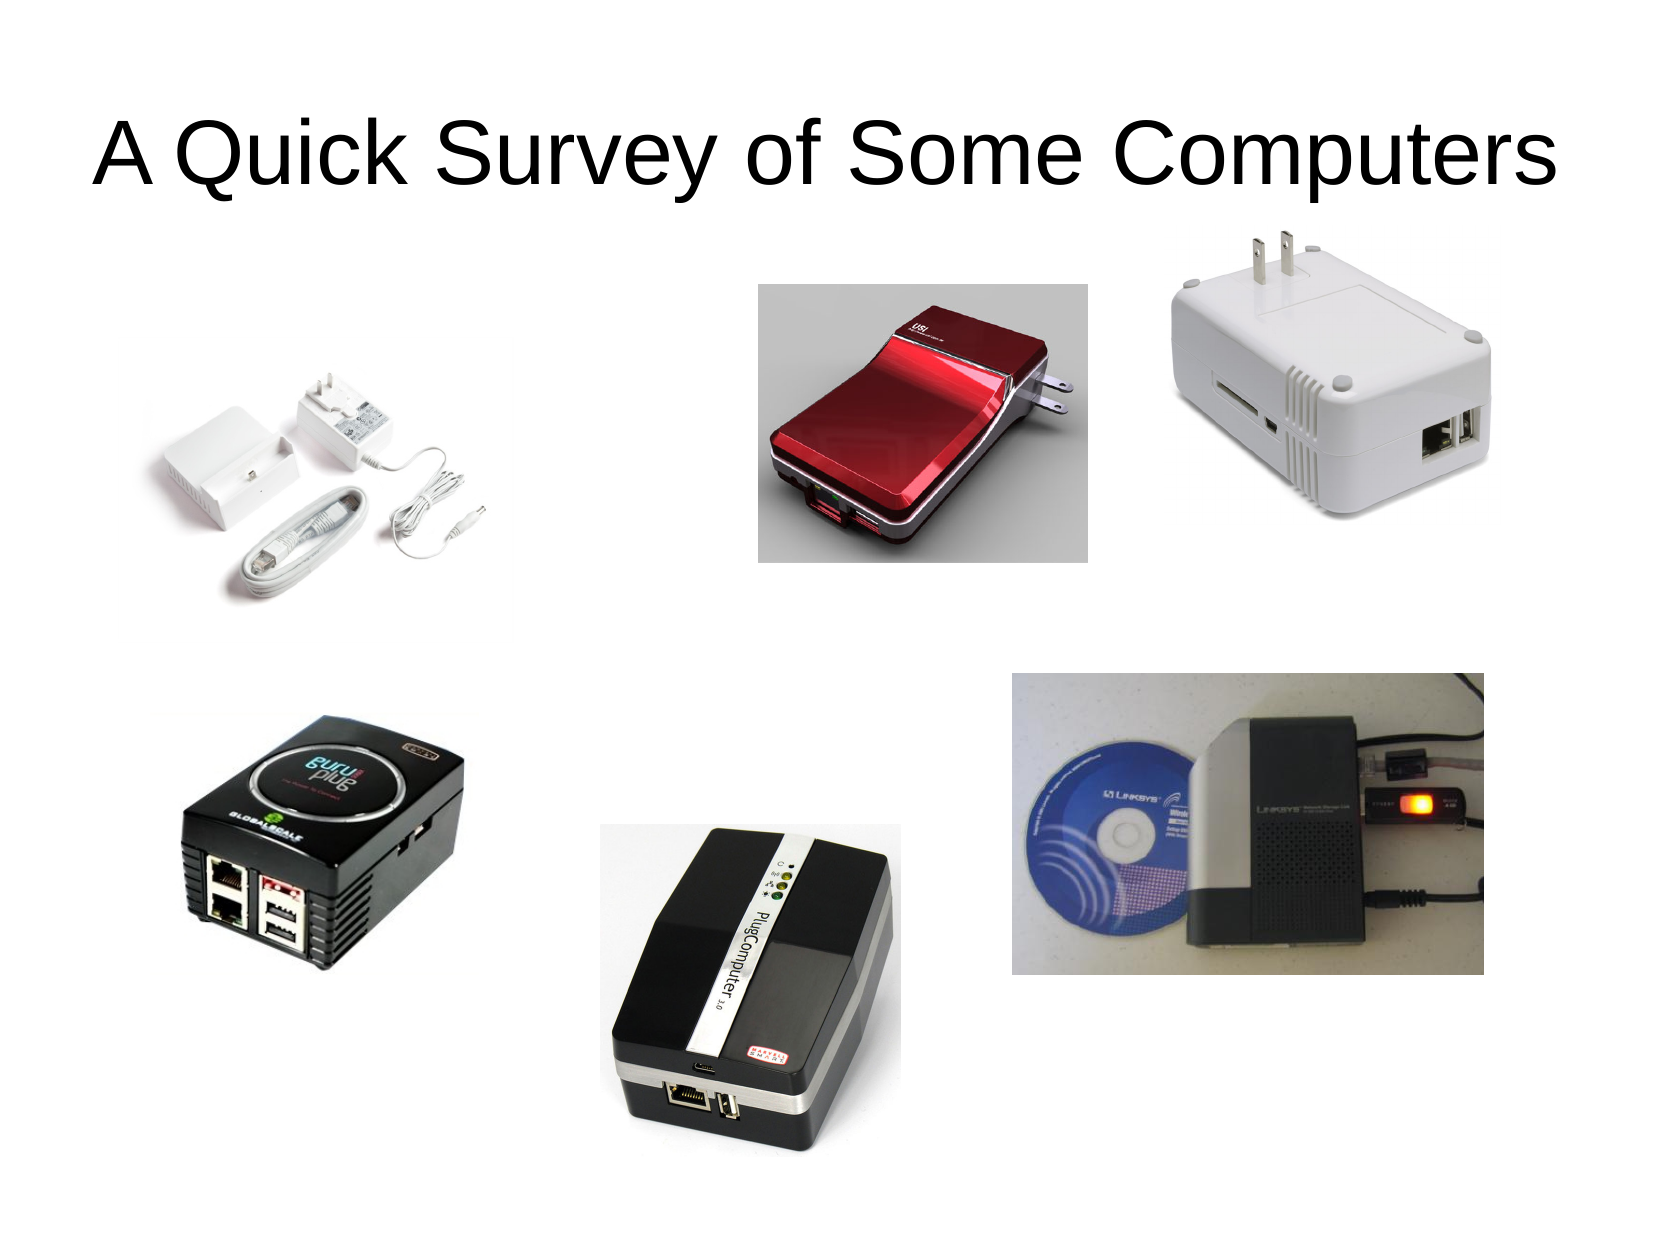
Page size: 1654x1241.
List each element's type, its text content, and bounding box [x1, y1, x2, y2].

picture [758, 284, 1088, 563]
picture [600, 824, 901, 1157]
picture [1164, 225, 1501, 526]
picture [1012, 673, 1484, 976]
picture [150, 712, 479, 976]
title A Quick Survey of Some Computers [82, 49, 1571, 257]
picture [112, 337, 520, 644]
